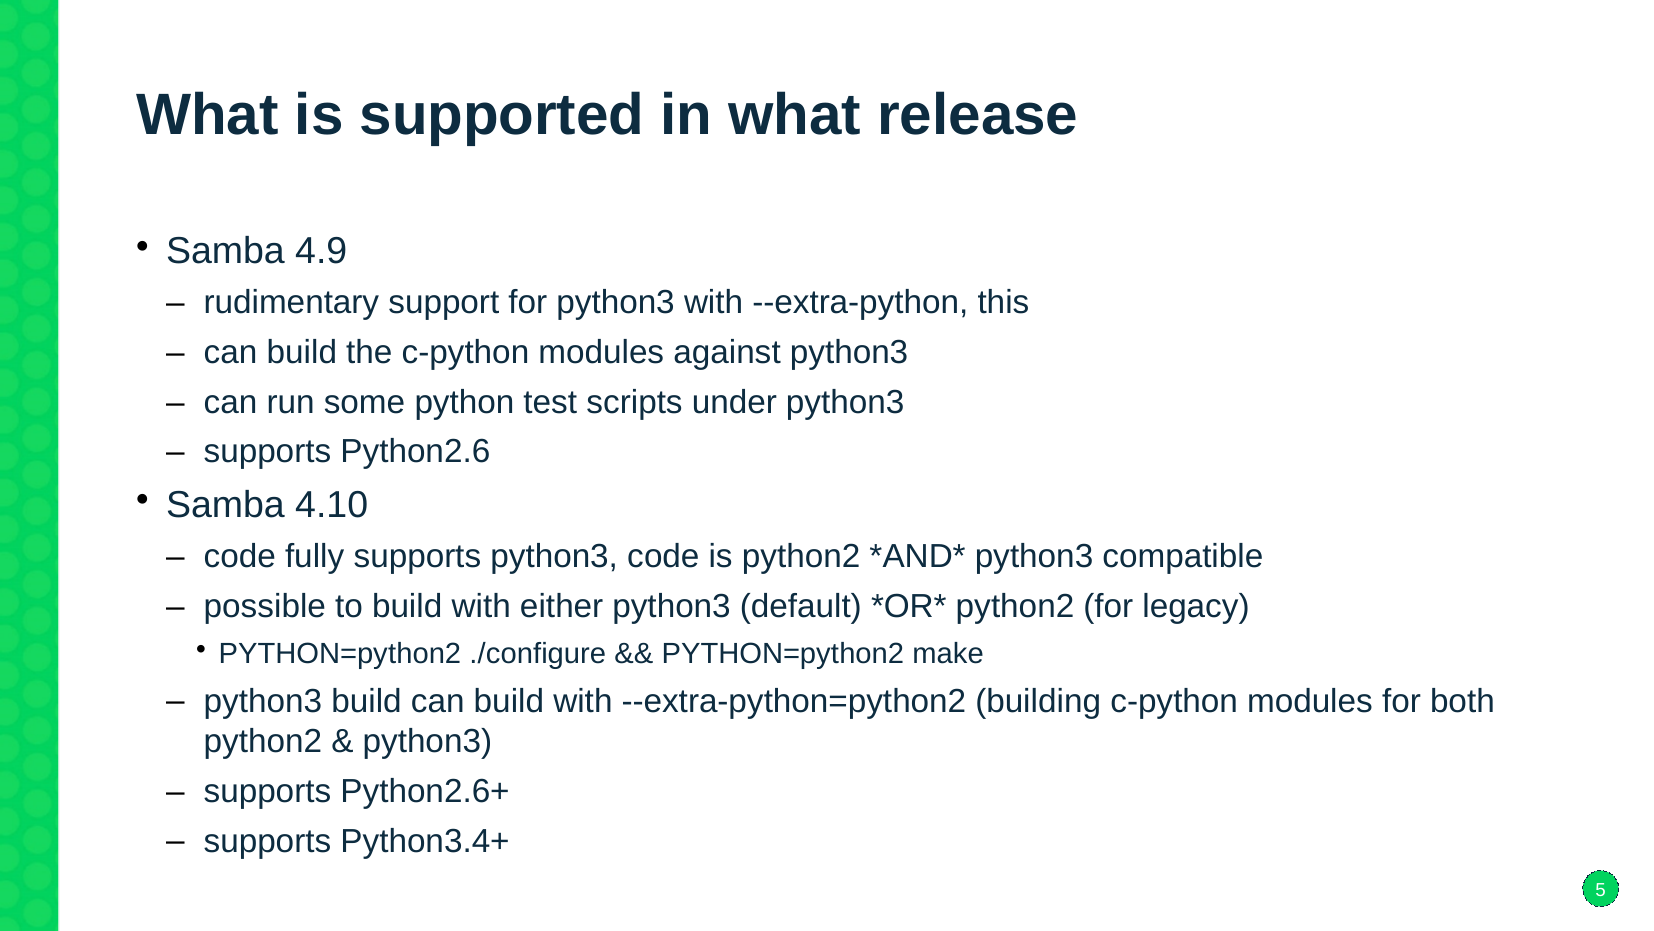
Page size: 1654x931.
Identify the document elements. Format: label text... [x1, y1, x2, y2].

picture [0, 0, 76, 931]
list Samba 4.9 rudimentary support for python3 with --extra-python, this can build the c-python modules against python3 can run some python test scripts under python3 supports Python2.6 Samba 4.10 code fully supports python3, code is python2 *AND* python3 compatible possible to build with either python3 (default) *OR* python2 (for legacy) PYTHON=python2 ./configure && PYTHON=python2 make python3 build can build with --extra-python=python2 (building c-python modules for both python2 & python3) supports Python2.6+ supports Python3.4+ [121, 217, 1531, 825]
title What is supported in what release [121, 37, 1531, 193]
